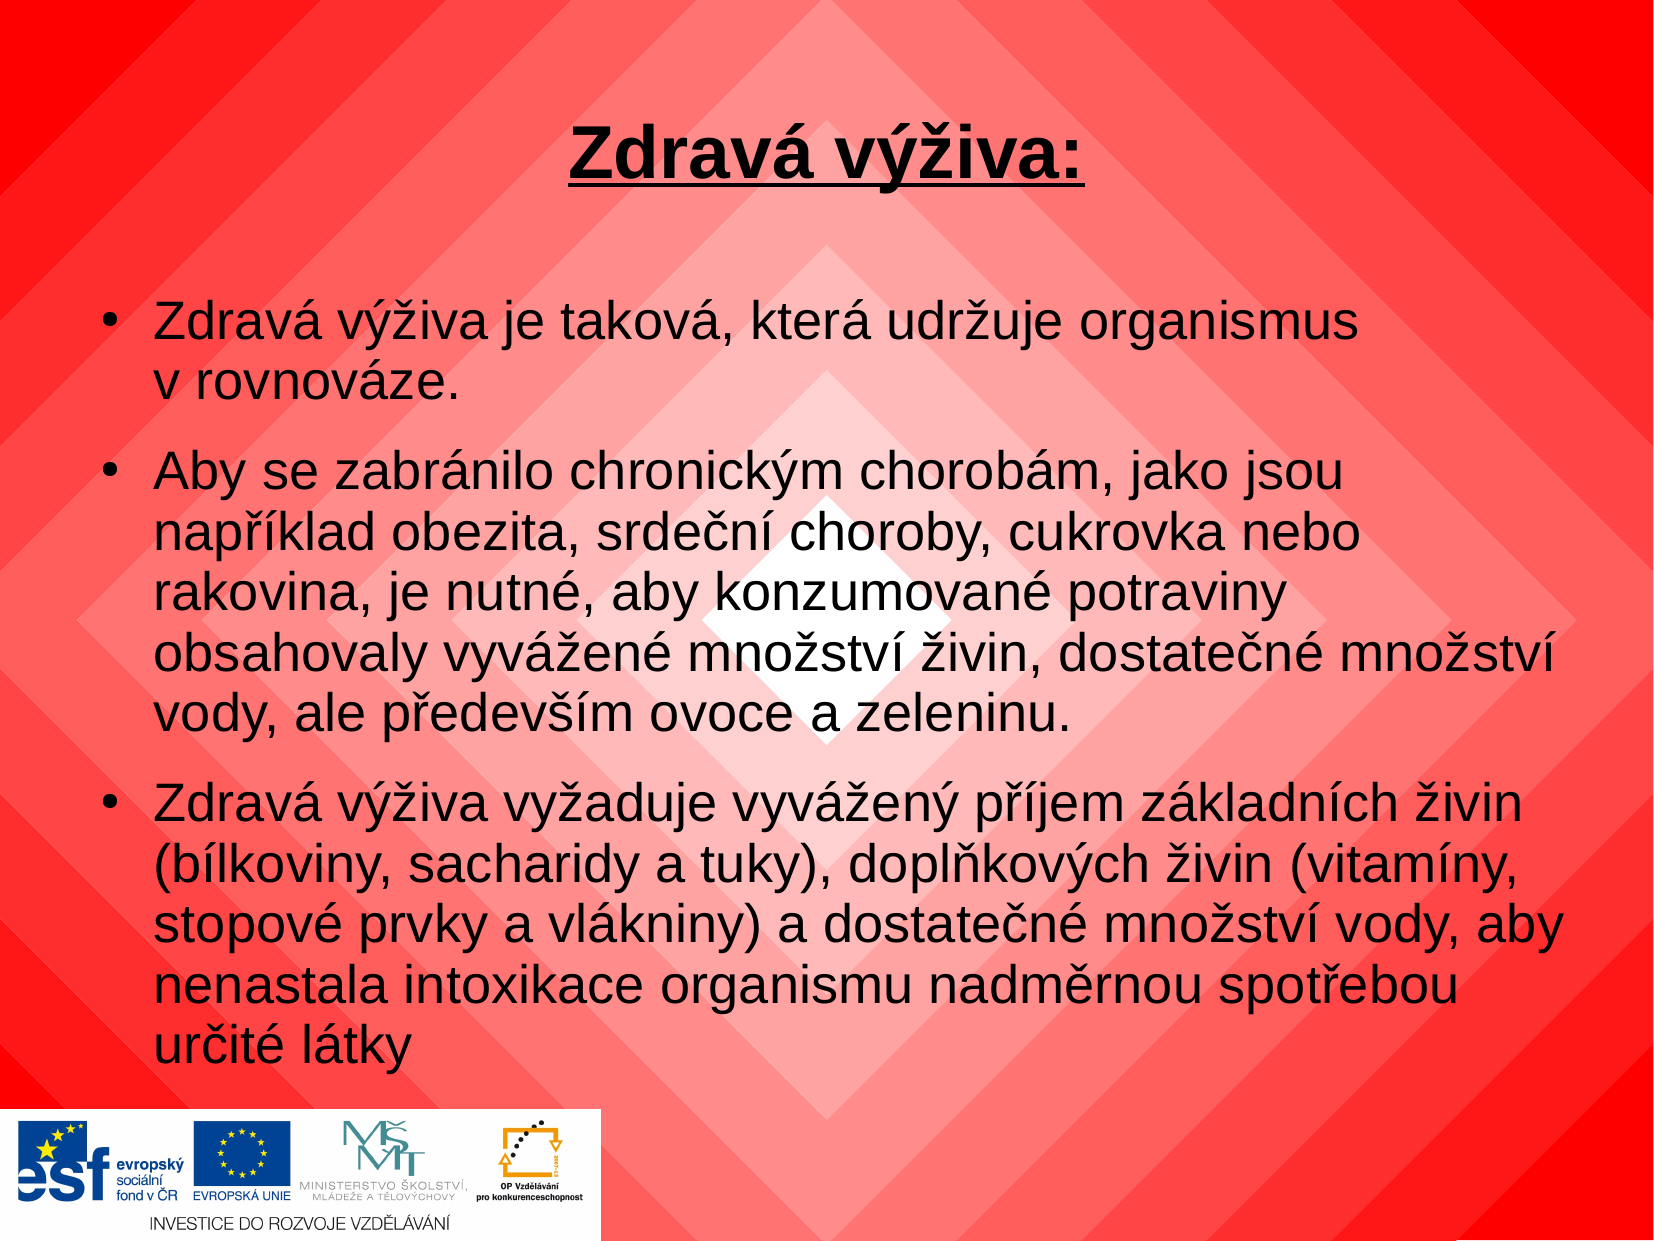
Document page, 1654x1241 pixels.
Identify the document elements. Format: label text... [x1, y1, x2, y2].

picture [0, 1109, 601, 1241]
title Zdravá výživa: [82, 49, 1571, 257]
list Zdravá výživa je taková, která udržuje organismus v rovnováze. Aby se zabránilo chronickým chorobám, jako jsou například obezita, srdeční choroby, cukrovka nebo rakovina, je nutné, aby konzumované potraviny obsahovaly vyvážené množství živin, dostatečné množství vody, ale především ovoce a zeleninu. Zdravá výživa vyžaduje vyvážený příjem základních živin (bílkoviny, sacharidy a tuky), doplňkových živin (vitamíny, stopové prvky a vlákniny) a dostatečné množství vody, aby nenastala intoxikace organismu nadměrnou spotřebou určité látky [82, 290, 1571, 1109]
